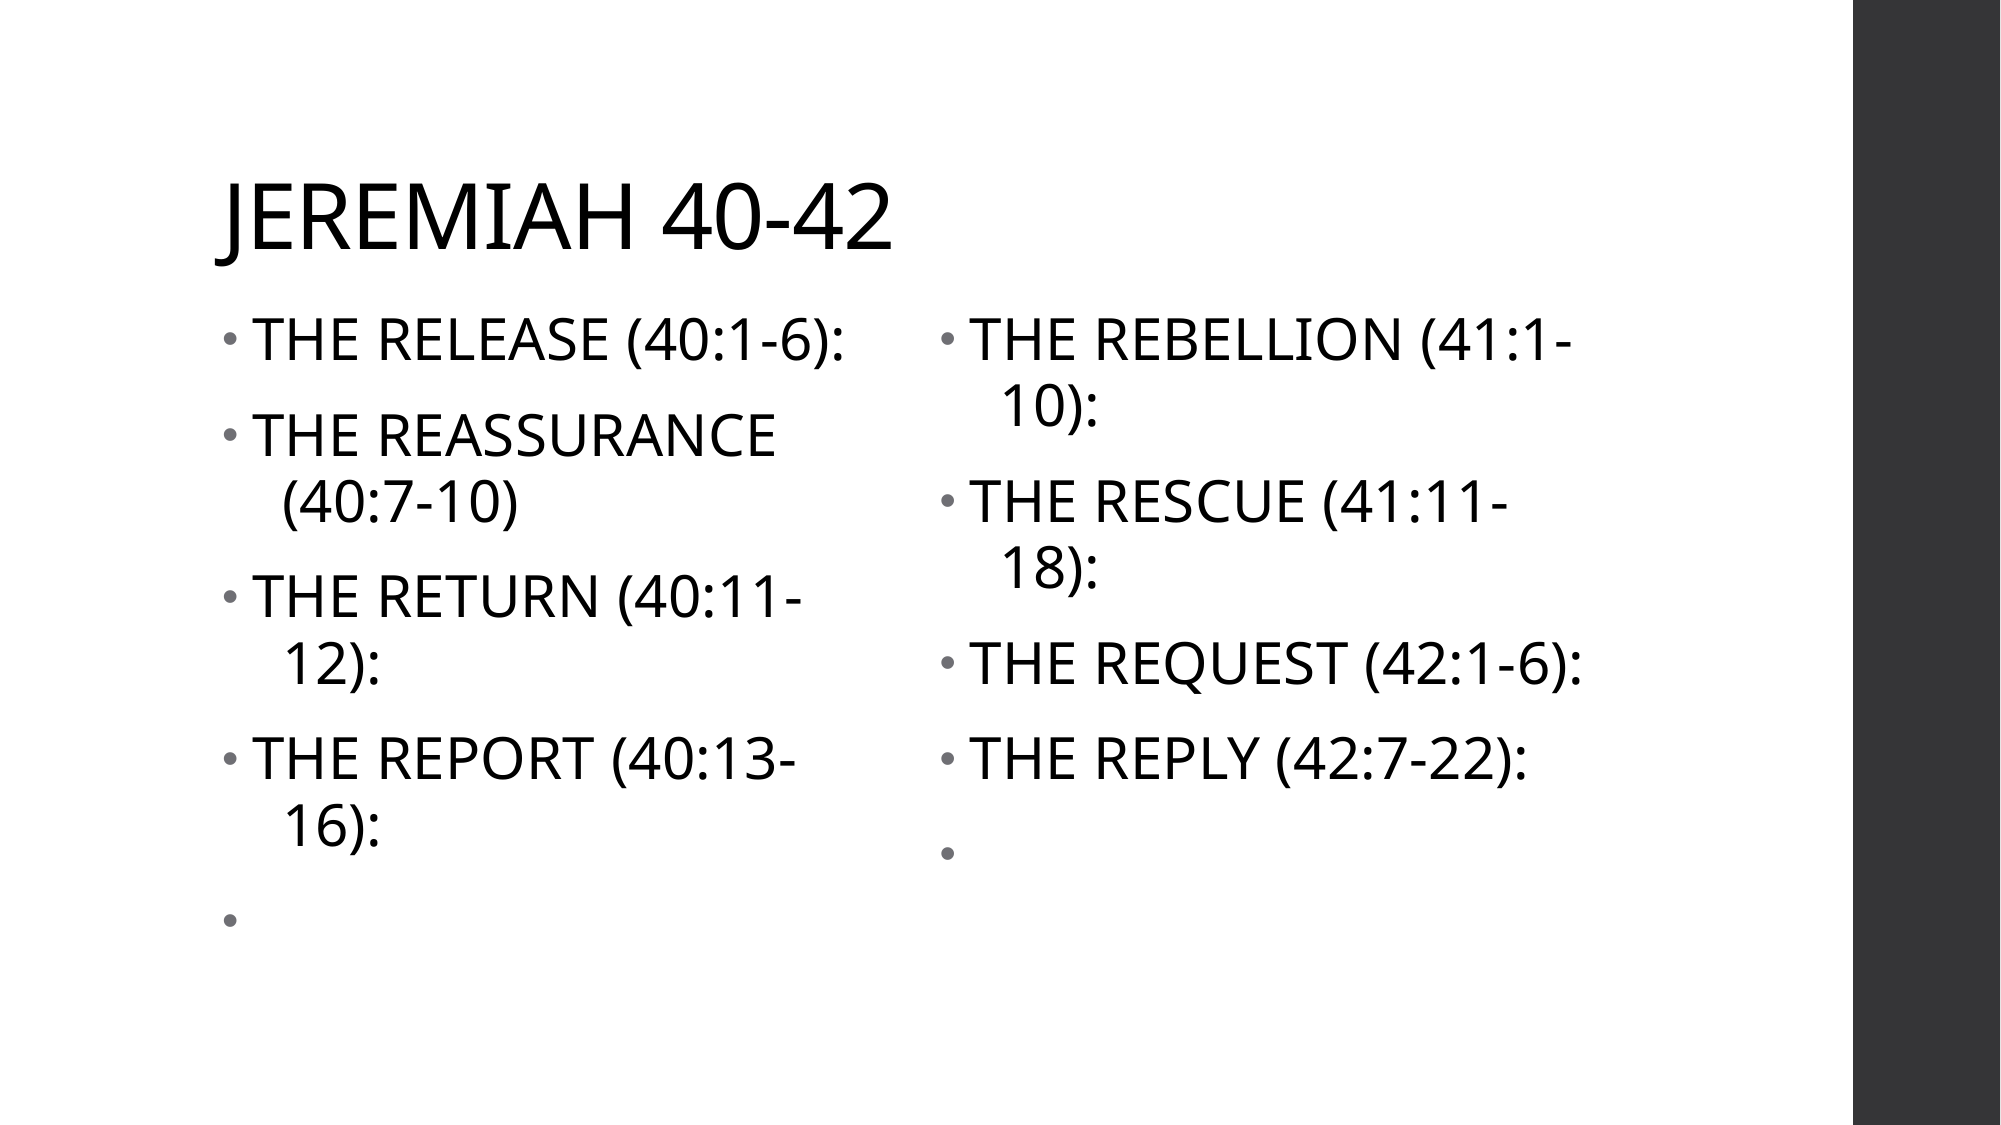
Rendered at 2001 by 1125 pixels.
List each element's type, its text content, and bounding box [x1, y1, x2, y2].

list THE REBELLION (41:1-10): THE RESCUE (41:11-18): THE REQUEST (42:1-6): THE REPLY (42:7-22): [924, 299, 1617, 1014]
title JEREMIAH 40-42 [206, 60, 1797, 278]
list THE RELEASE (40:1-6): THE REASSURANCE (40:7-10) THE RETURN (40:11-12): THE REPORT (40:13-16): [207, 299, 900, 1014]
